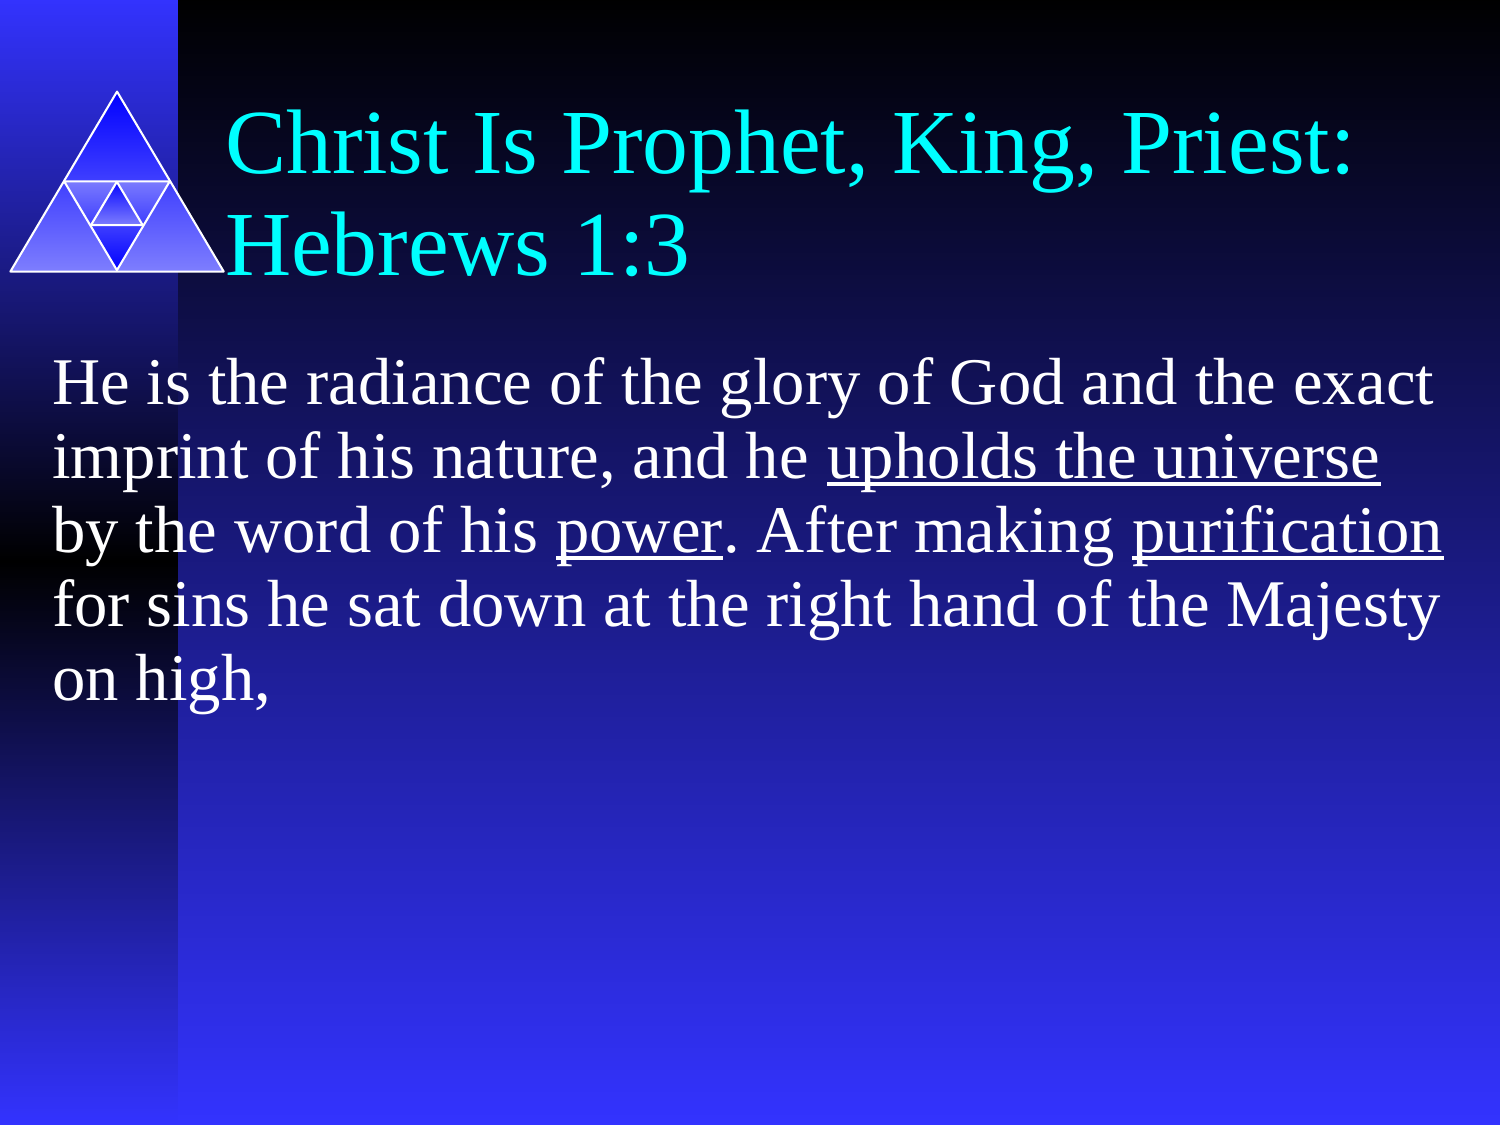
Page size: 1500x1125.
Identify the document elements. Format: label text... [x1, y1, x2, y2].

text_box He is the radiance of the glory of God and the exact imprint of his nature, and he upholds the universe by the word of his power. After making purification for sins he sat down at the right hand of the Majesty on high, [37, 337, 1463, 1125]
title Christ Is Prophet, King, Priest: Hebrews 1:3 [225, 91, 1463, 296]
